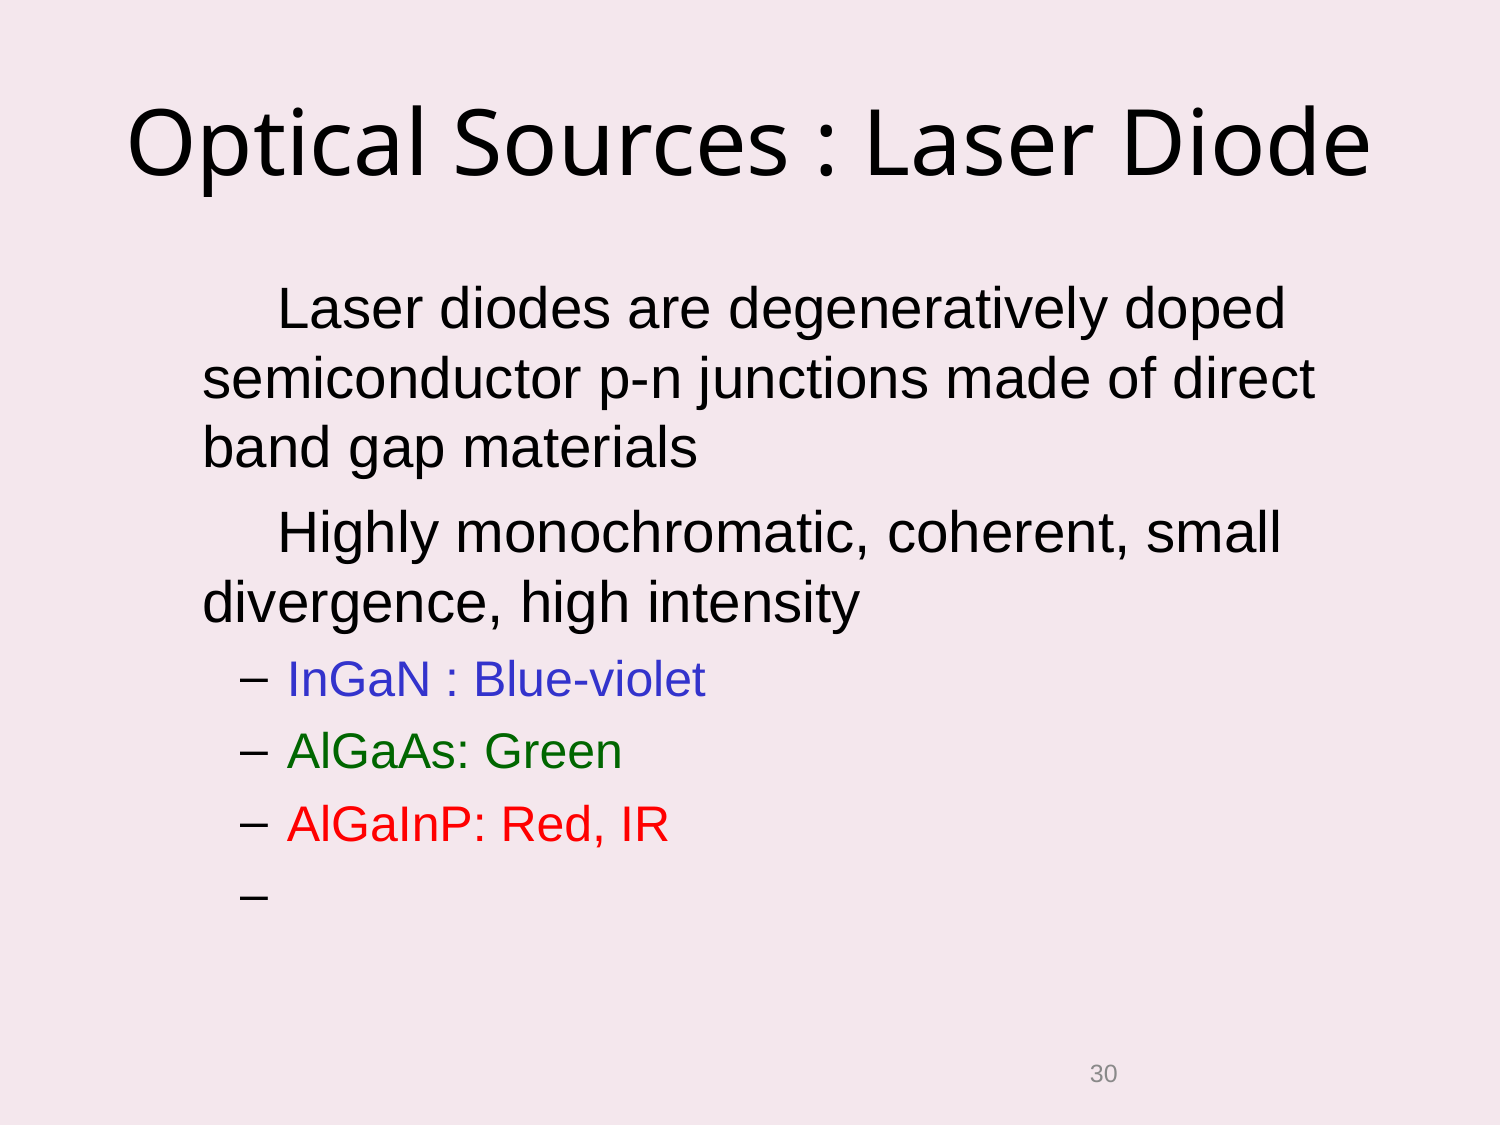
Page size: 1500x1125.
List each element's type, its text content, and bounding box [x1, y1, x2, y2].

title Optical Sources : Laser Diode [75, 45, 1426, 233]
text_box [1074, 1042, 1426, 1103]
list Laser diodes are degeneratively doped semiconductor p-n junctions made of direct band gap materials Highly monochromatic, coherent, small divergence, high intensity InGaN : Blue-violet AlGaAs: Green AlGaInP: Red, IR [75, 262, 1426, 1005]
